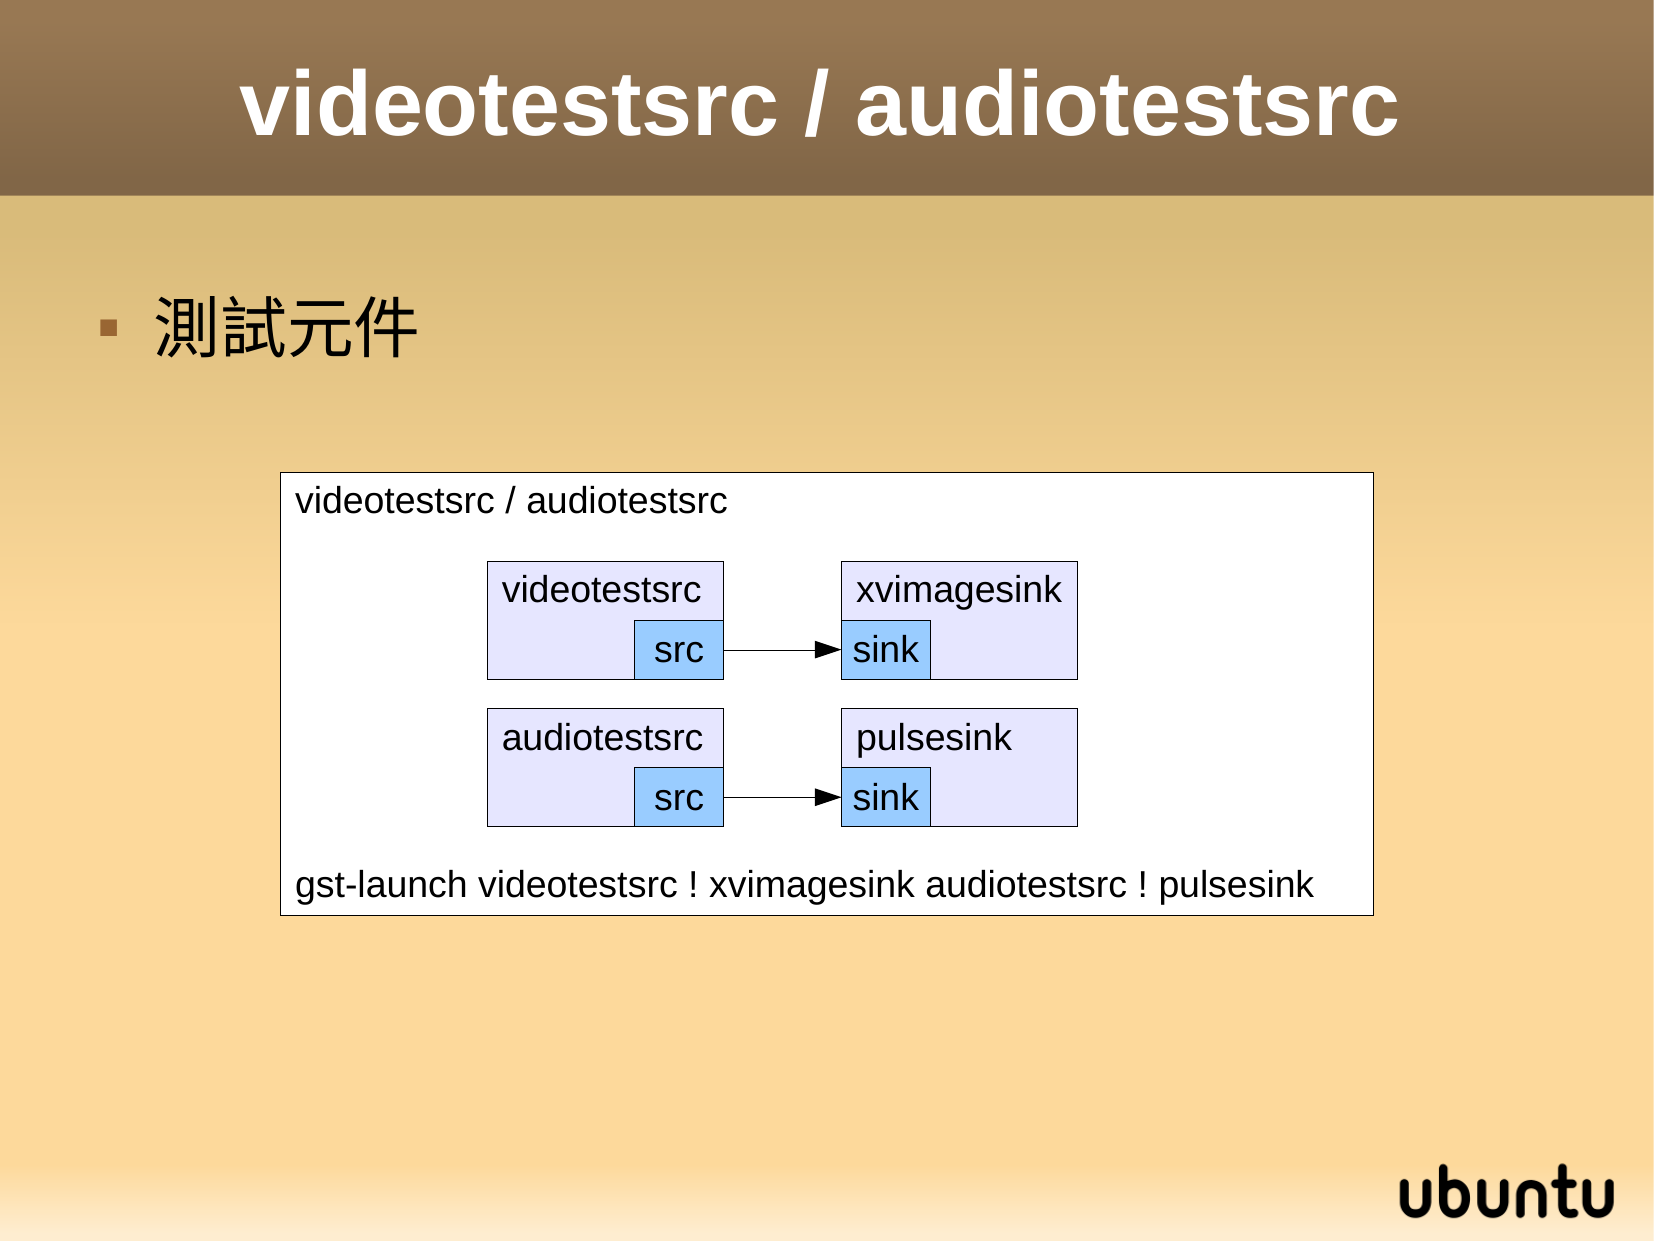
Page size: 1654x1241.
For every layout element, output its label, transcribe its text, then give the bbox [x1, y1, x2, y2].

picture [0, 0, 1654, 1241]
title videotestsrc / audiotestsrc [76, 0, 1565, 208]
list 測試元件 [82, 290, 1571, 1094]
